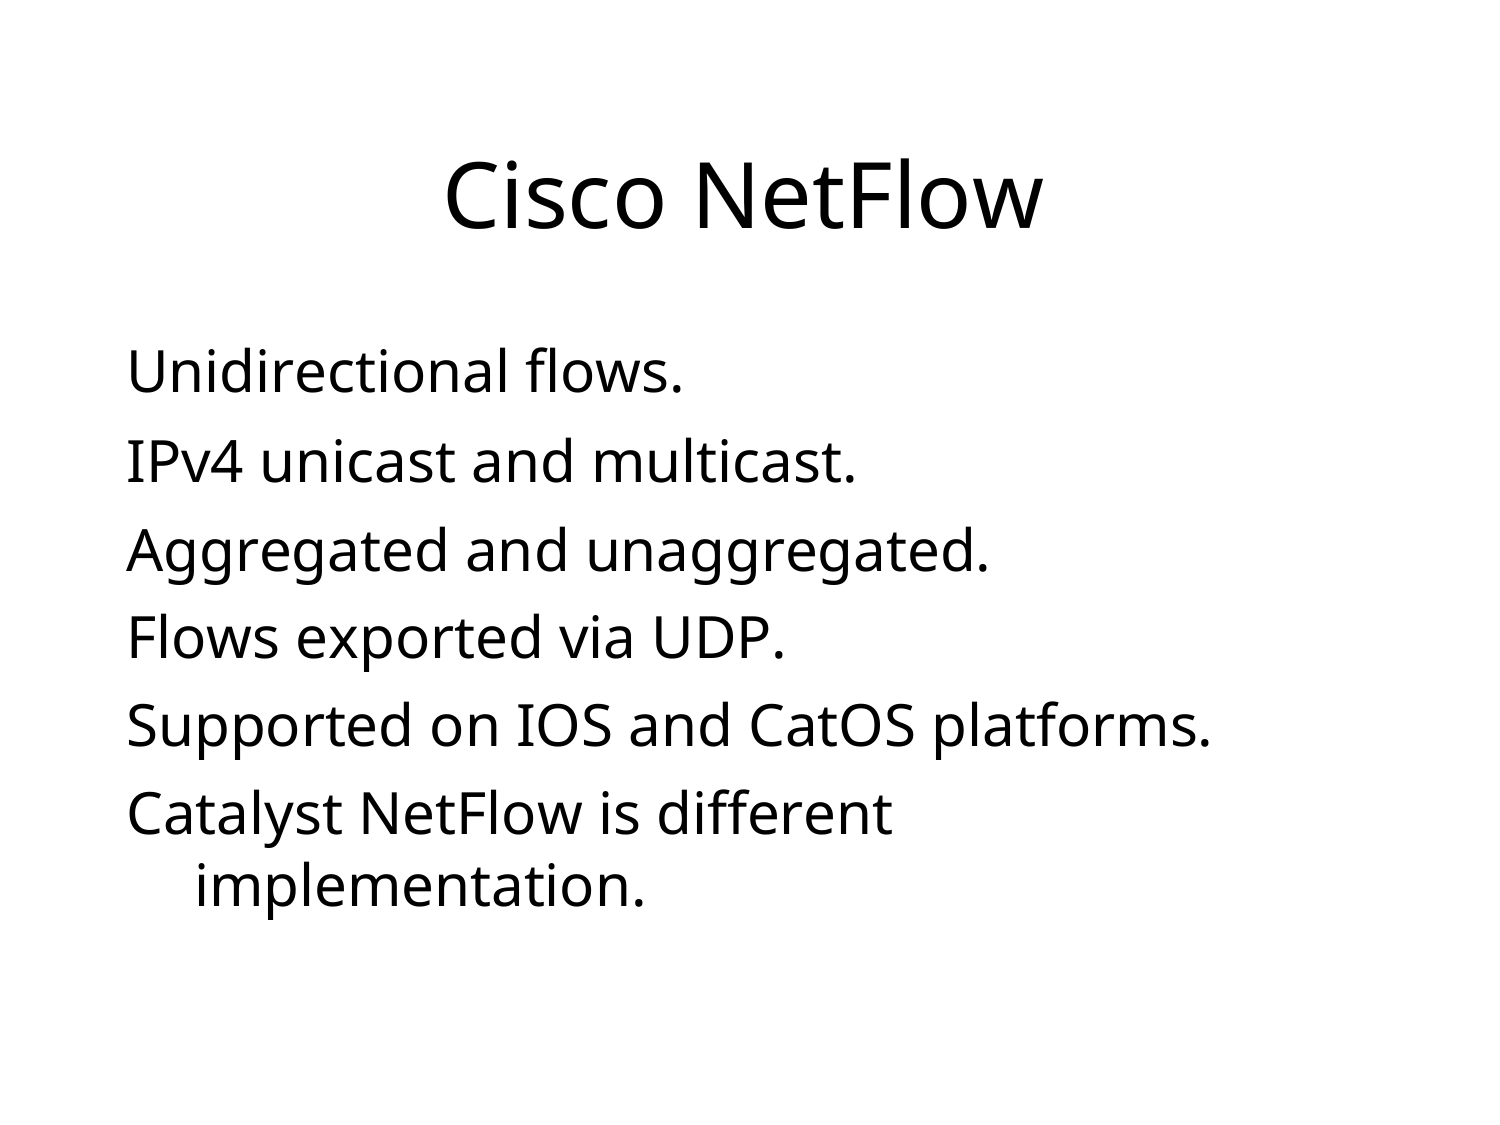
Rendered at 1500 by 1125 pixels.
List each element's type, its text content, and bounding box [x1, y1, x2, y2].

list Unidirectional flows. IPv4 unicast and multicast. Aggregated and unaggregated. Flows exported via UDP. Supported on IOS and CatOS platforms. Catalyst NetFlow is different implementation. [112, 324, 1388, 1125]
title Cisco NetFlow [112, 62, 1388, 324]
